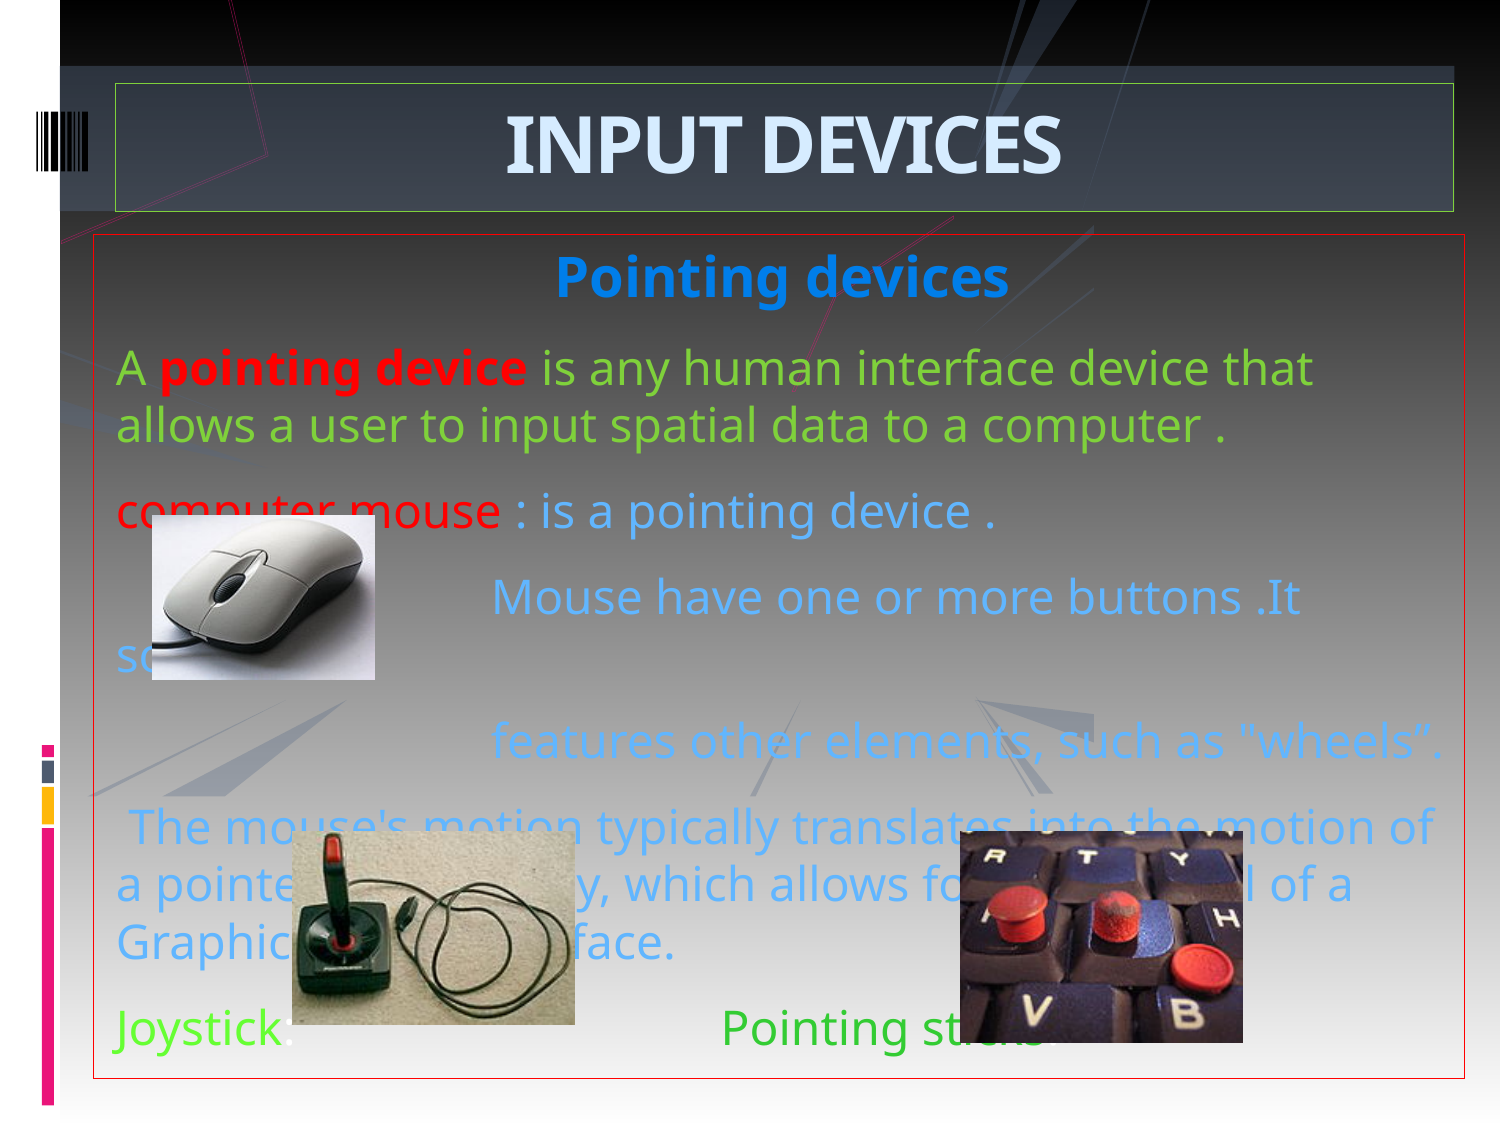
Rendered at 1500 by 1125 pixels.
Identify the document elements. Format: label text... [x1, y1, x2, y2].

picture [152, 515, 375, 680]
picture [960, 831, 1243, 1043]
list Pointing devices A pointing device is any human interface device that allows a user to input spatial data to a computer . computer mouse : is a pointing device . Mouse have one or more buttons .It sometimes features other elements, such as "wheels”. The mouse's motion typically translates into the motion of a pointer on a display, which allows for fine control of a Graphical User Interface. Joystick: Pointing sticks: [93, 234, 1465, 1079]
picture [292, 831, 575, 1025]
title INPUT DEVICES [115, 83, 1454, 212]
